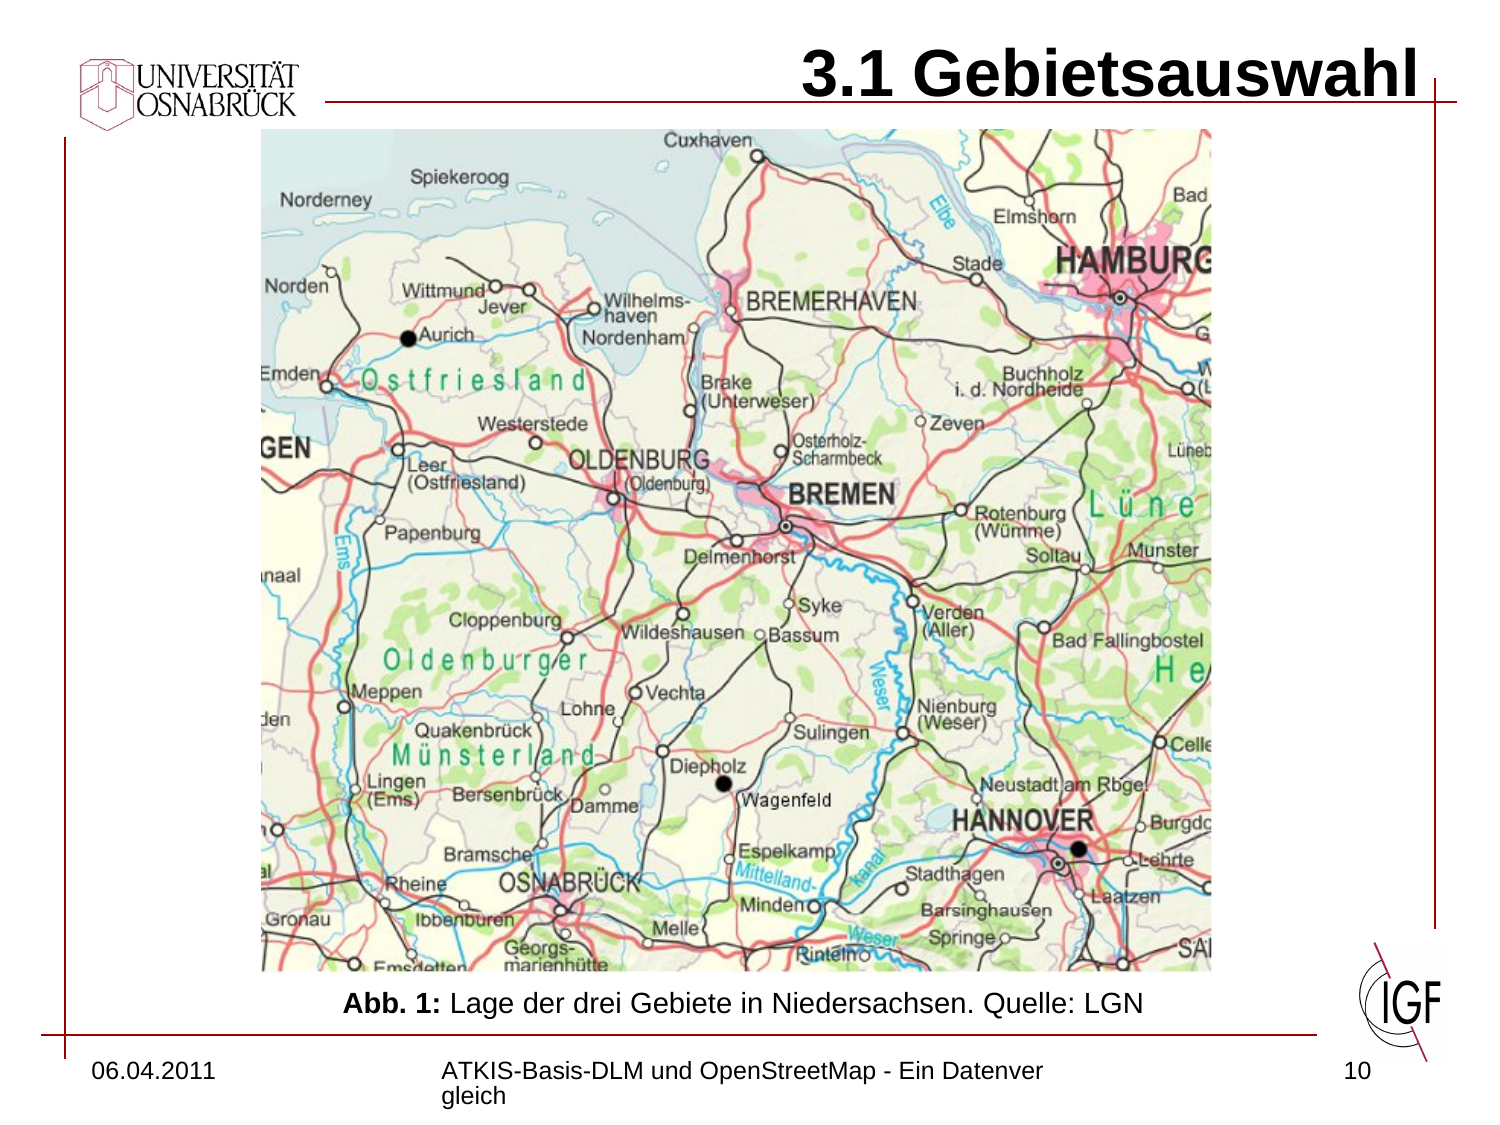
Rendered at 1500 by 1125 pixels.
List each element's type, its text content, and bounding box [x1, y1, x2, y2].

picture [79, 59, 1213, 973]
title 3.1 Gebietsauswahl [460, 18, 1436, 121]
list Abb. 1: Lage der drei Gebiete in Niedersachsen. Quelle: LGN [72, 976, 1415, 1028]
picture [1359, 942, 1448, 1062]
